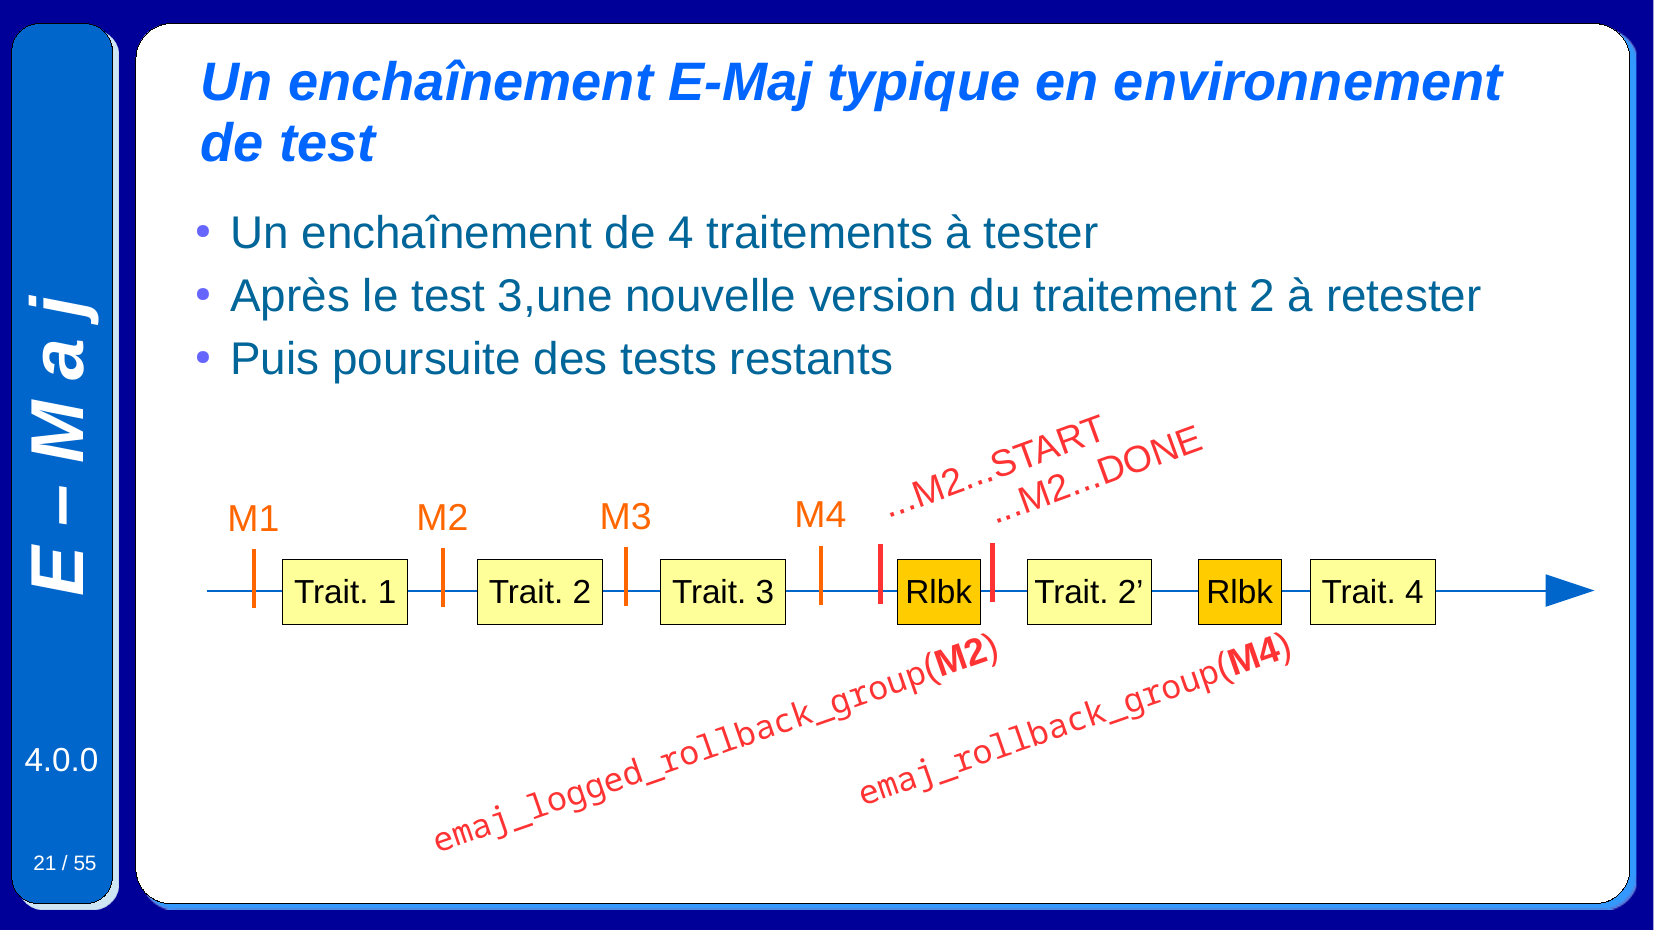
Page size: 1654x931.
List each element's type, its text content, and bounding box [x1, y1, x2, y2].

text_box Trait. 4 [1310, 559, 1436, 625]
text_box M2 [401, 488, 484, 546]
text_box emaj_logged_rollback_group(M2) [409, 610, 1025, 884]
title Un enchaînement E-Maj typique en environnement de test [200, 34, 1575, 191]
text_box M3 [584, 487, 667, 545]
text_box M4 [779, 486, 862, 544]
text_box ...M2...DONE [967, 404, 1225, 545]
text_box emaj_rollback_group(M4) [834, 609, 1318, 837]
text_box Rlbk [1198, 559, 1282, 625]
text_box Trait. 3 [660, 559, 786, 625]
text_box M1 [212, 490, 295, 547]
list Un enchaînement de 4 traitements à tester Après le test 3,une nouvelle version du traitement 2 à retester Puis poursuite des tests restants [177, 206, 1587, 385]
text_box Rlbk [897, 559, 981, 625]
text_box Trait. 2 [477, 559, 603, 625]
text_box Trait. 1 [282, 559, 408, 625]
text_box ...M2...START [860, 394, 1123, 539]
text_box Trait. 2’ [1027, 559, 1152, 625]
